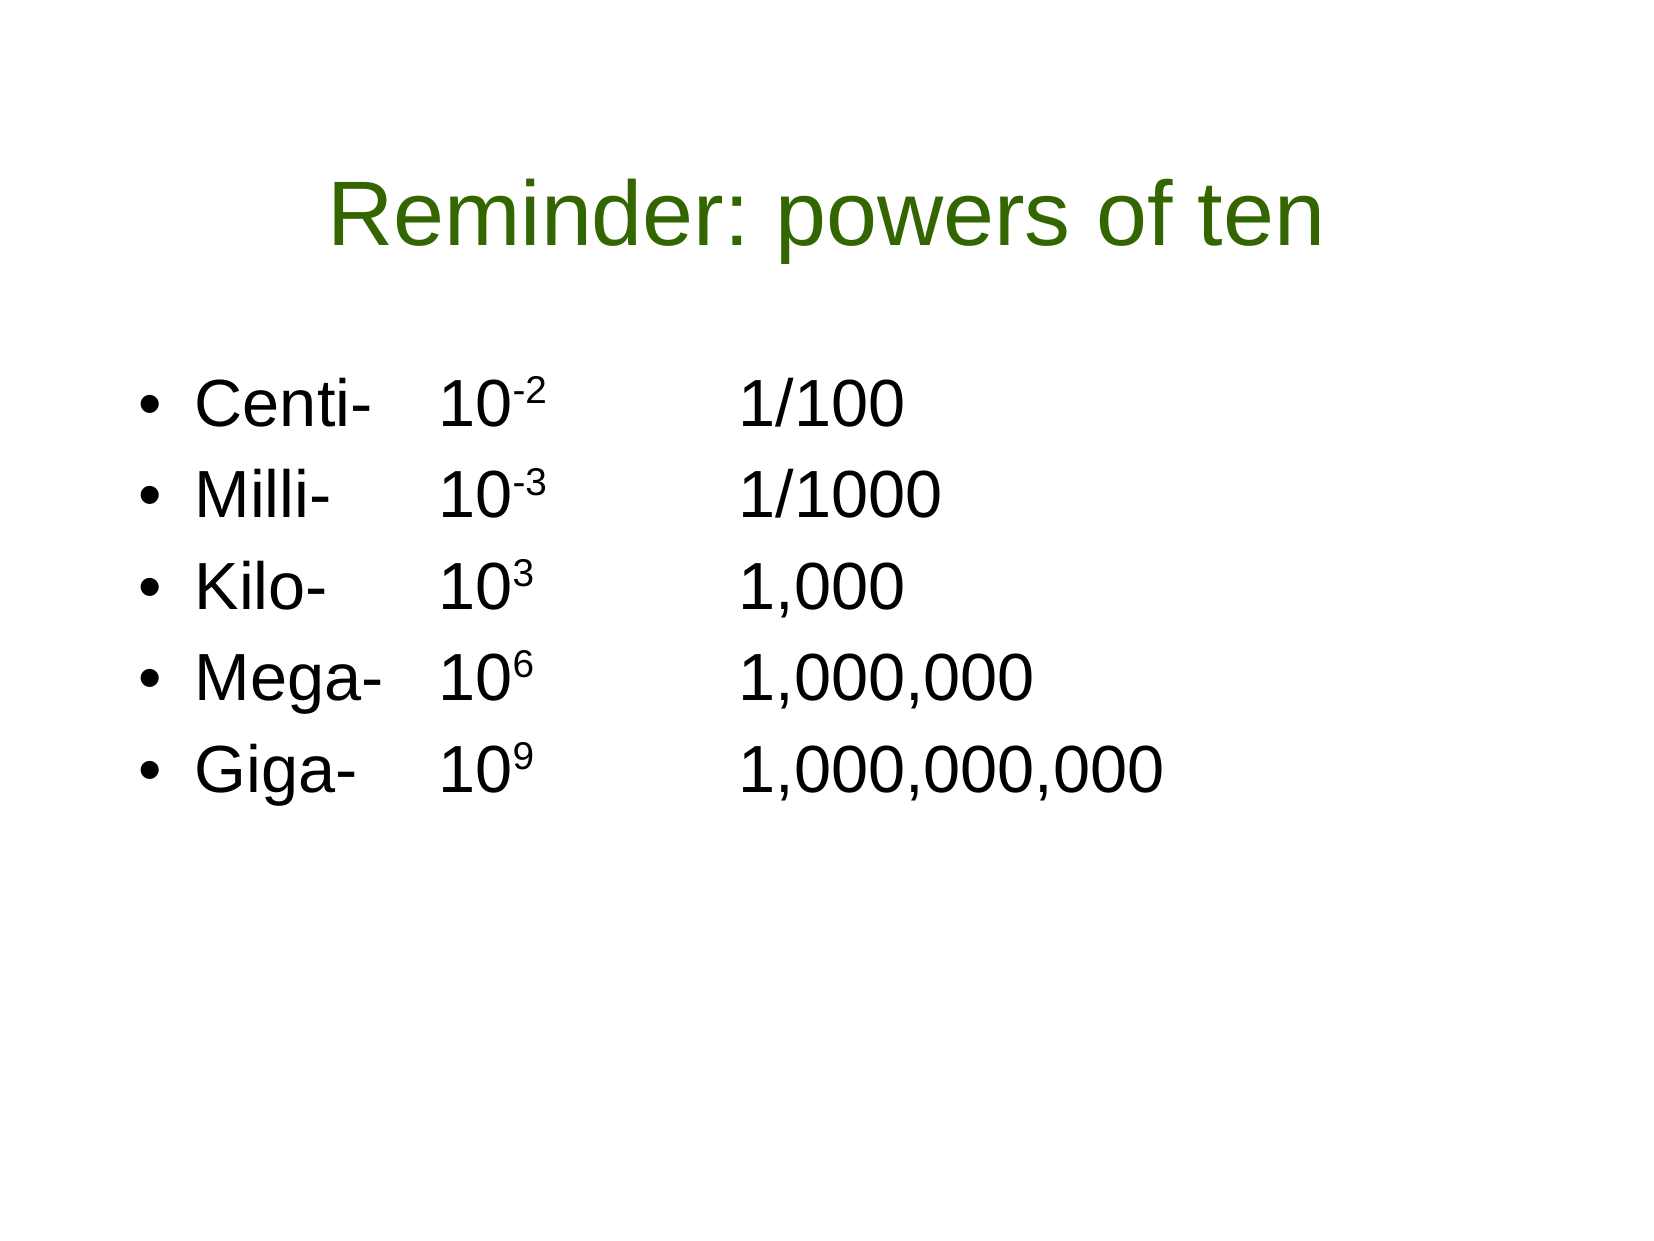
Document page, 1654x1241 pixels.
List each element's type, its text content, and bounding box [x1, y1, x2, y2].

title Reminder: powers of ten [123, 110, 1530, 317]
list Centi- 10-2 1/100 Milli- 10-3 1/1000 Kilo- 103 1,000 Mega- 106 1,000,000 Giga- 109 1,000,000,000 [123, 358, 1530, 1103]
